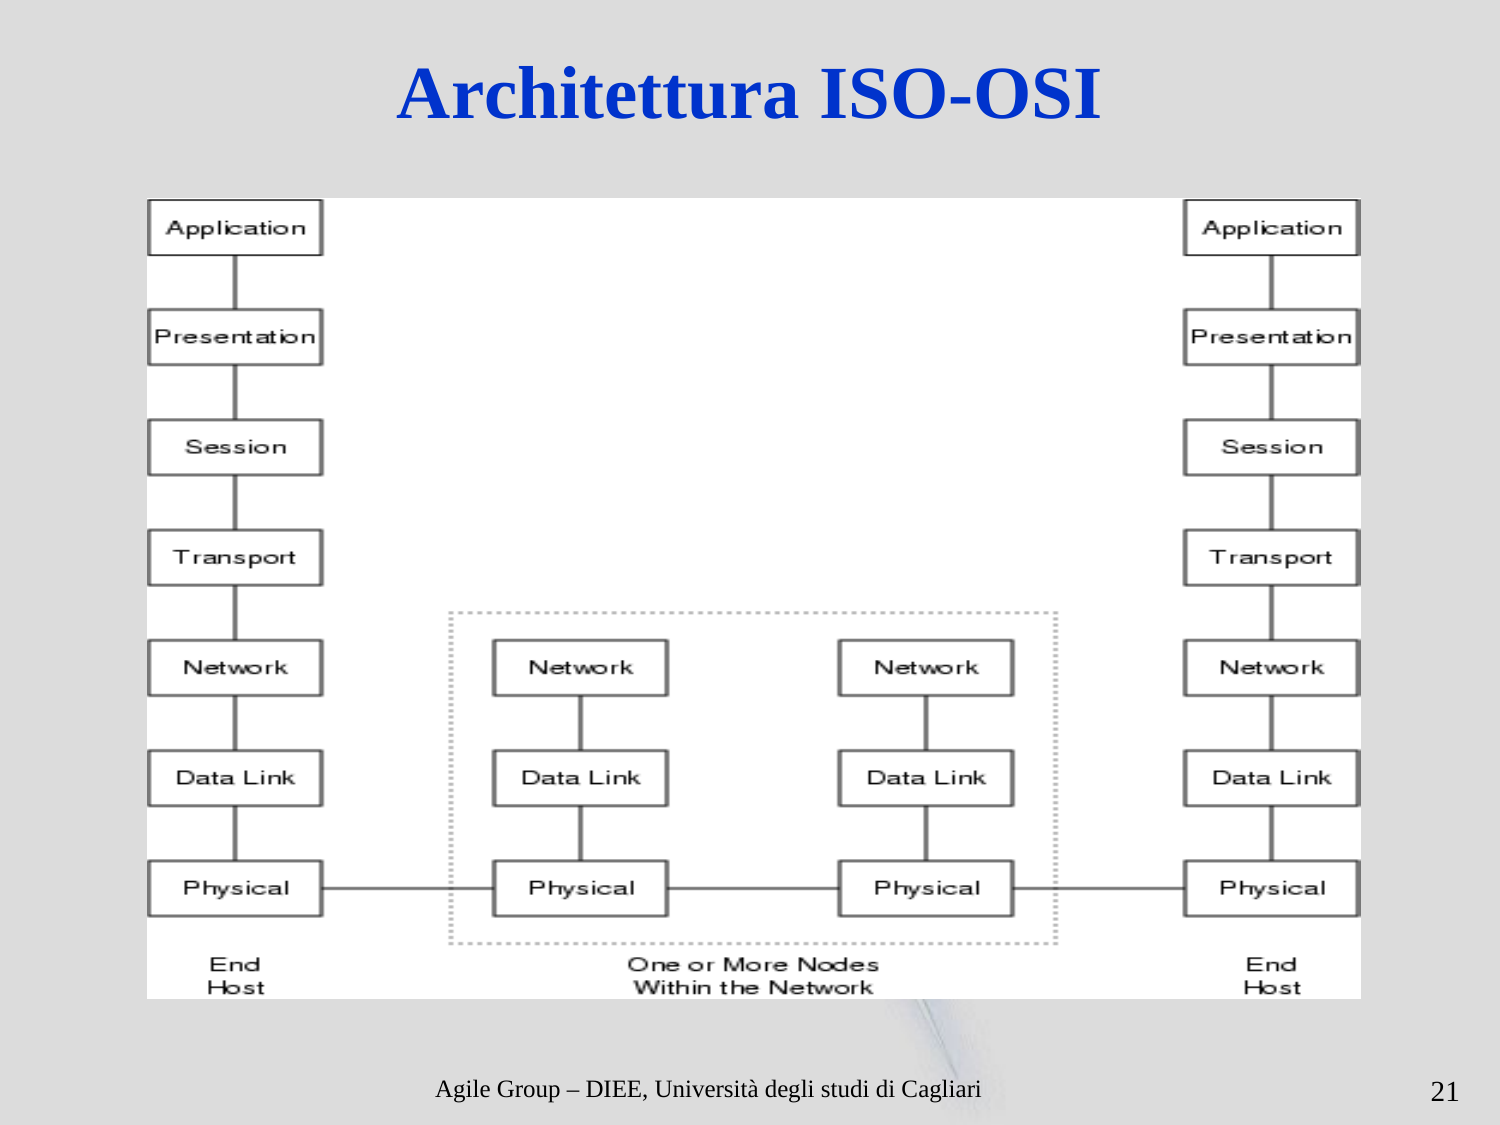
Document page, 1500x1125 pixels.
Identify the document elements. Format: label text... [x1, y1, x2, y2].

picture [0, 0, 1500, 1125]
title Architettura ISO-OSI [112, 12, 1388, 175]
